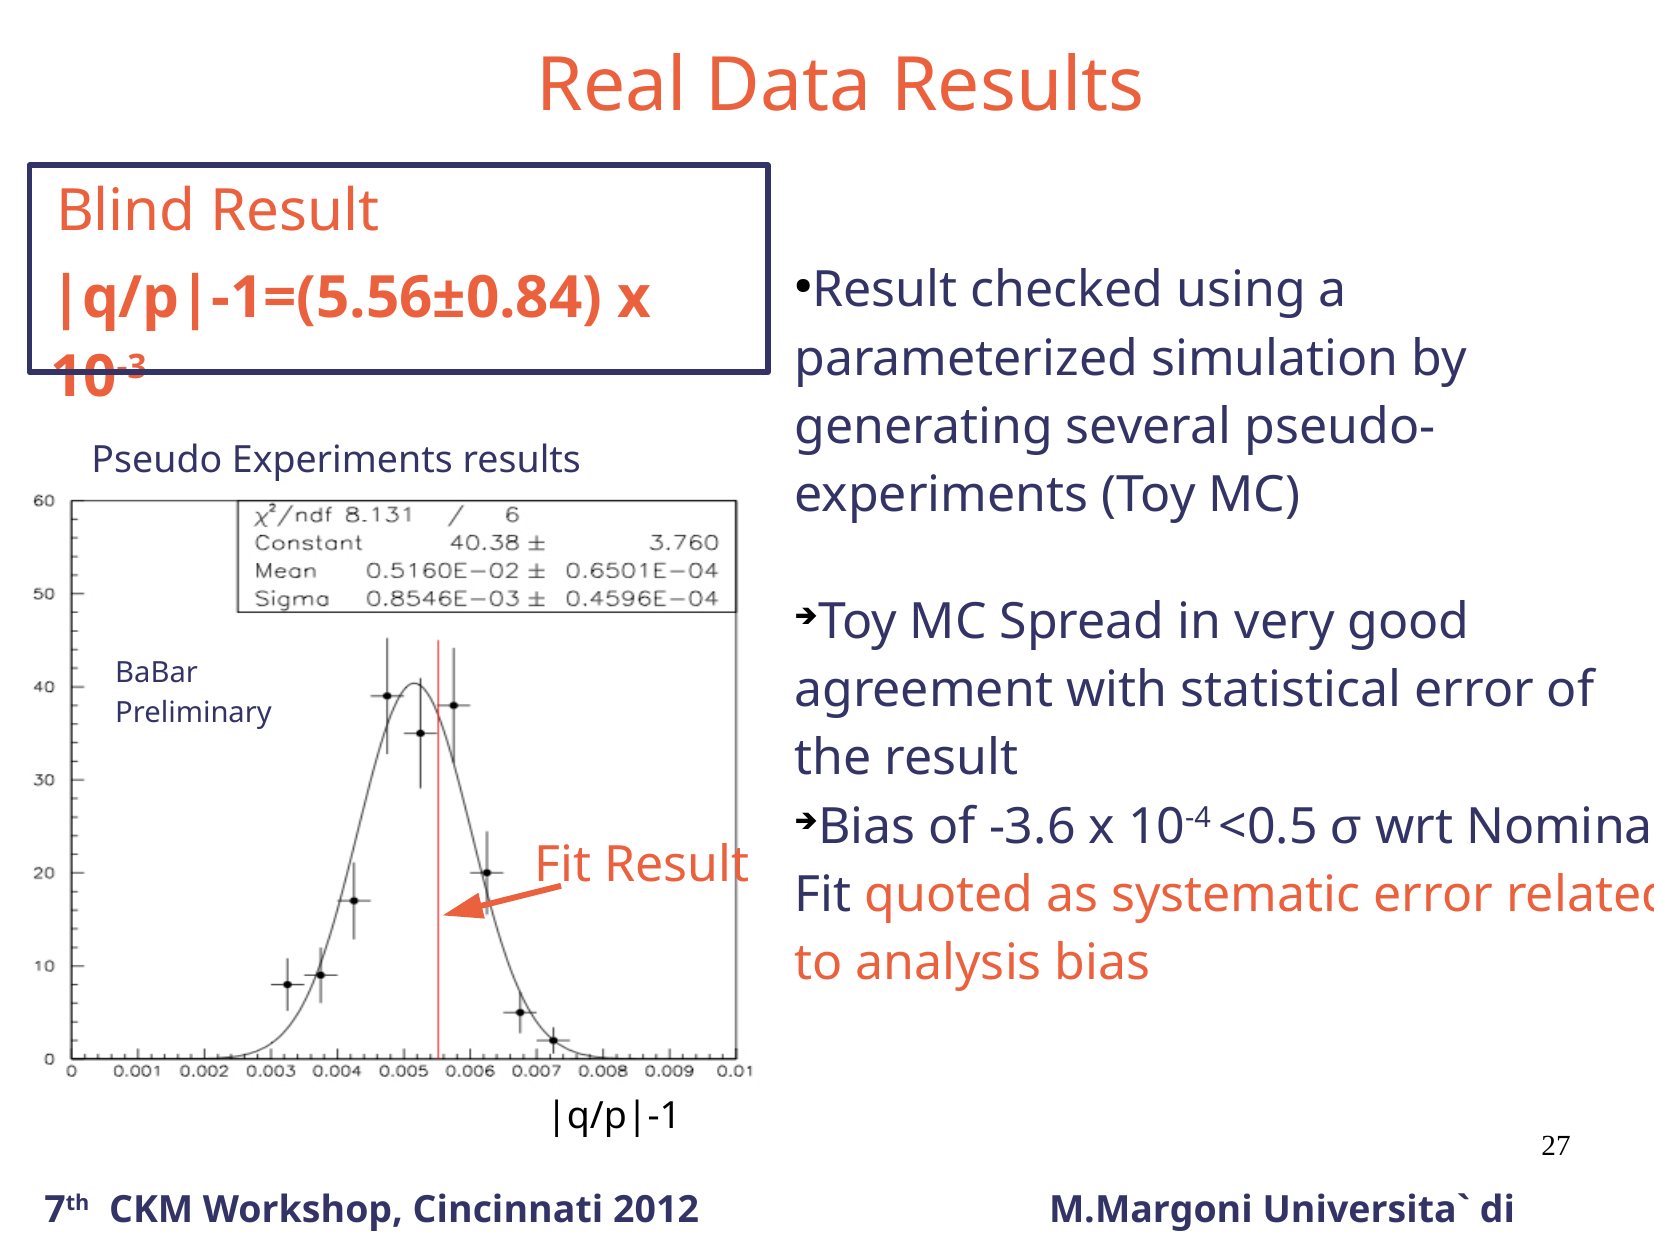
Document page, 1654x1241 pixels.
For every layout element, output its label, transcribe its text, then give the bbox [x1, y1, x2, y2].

text_box Blind Result [41, 160, 804, 266]
text_box Pseudo Experiments results [76, 424, 727, 503]
text_box Result checked using a parameterized simulation by generating several pseudo-experiments (Toy MC) [779, 177, 1654, 577]
text_box Toy MC Spread in very good agreement with statistical error of the result Bias of -3.6 x 10-4 <0.5 σ wrt Nominal Fit quoted as systematic error related to analysis bias [779, 577, 1654, 1058]
text_box BaBar Preliminary [100, 643, 337, 749]
text_box Blind Result [41, 168, 765, 266]
text_box |q/p|-1 [531, 1080, 798, 1154]
picture [17, 484, 780, 1093]
text_box Fit Result [519, 820, 1199, 913]
text_box 7th CKM Workshop, Cincinnati 2012 M.Margoni Universita` di Padova & INFN [29, 1175, 1625, 1241]
text_box |q/p|-1=(5.56±0.84) x 10-3 [35, 248, 762, 355]
title Real Data Results [106, 0, 1595, 177]
